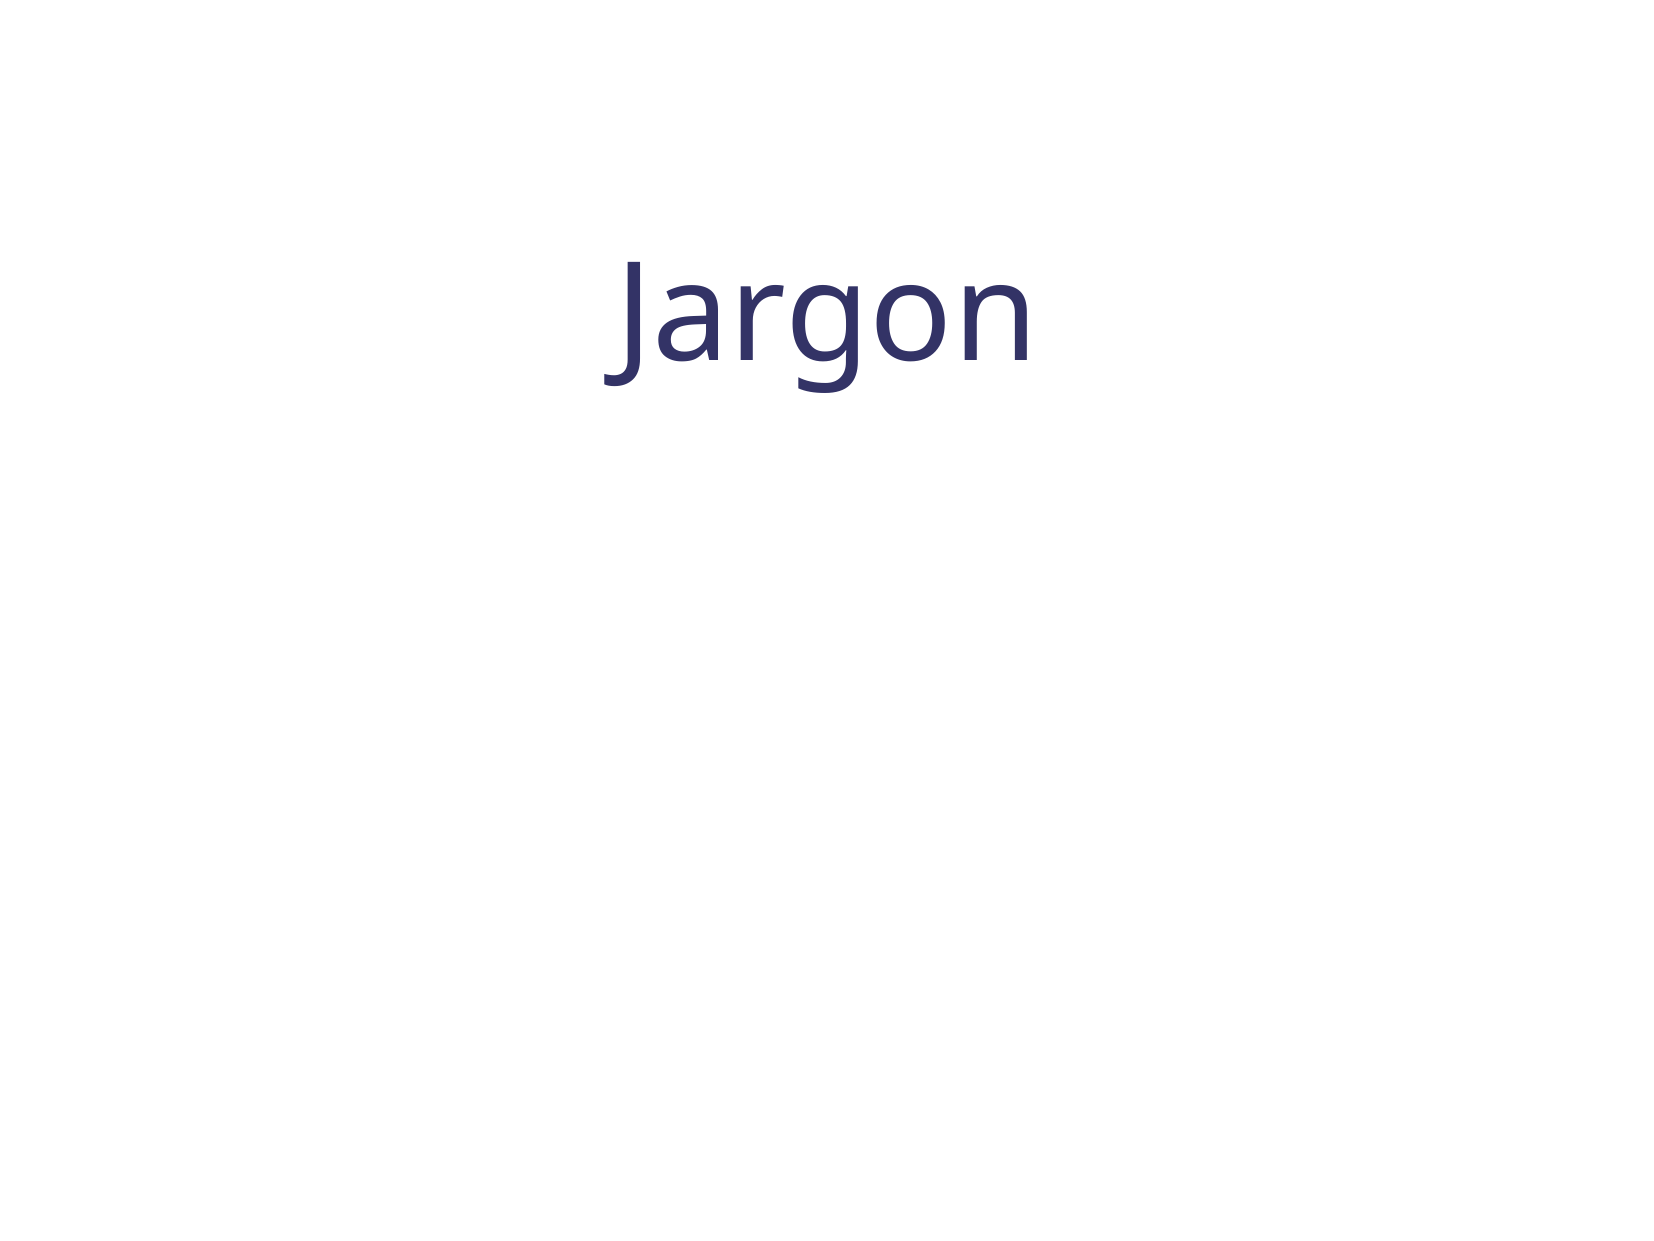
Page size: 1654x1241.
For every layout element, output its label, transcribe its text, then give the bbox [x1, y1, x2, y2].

title Jargon [82, 223, 1571, 391]
